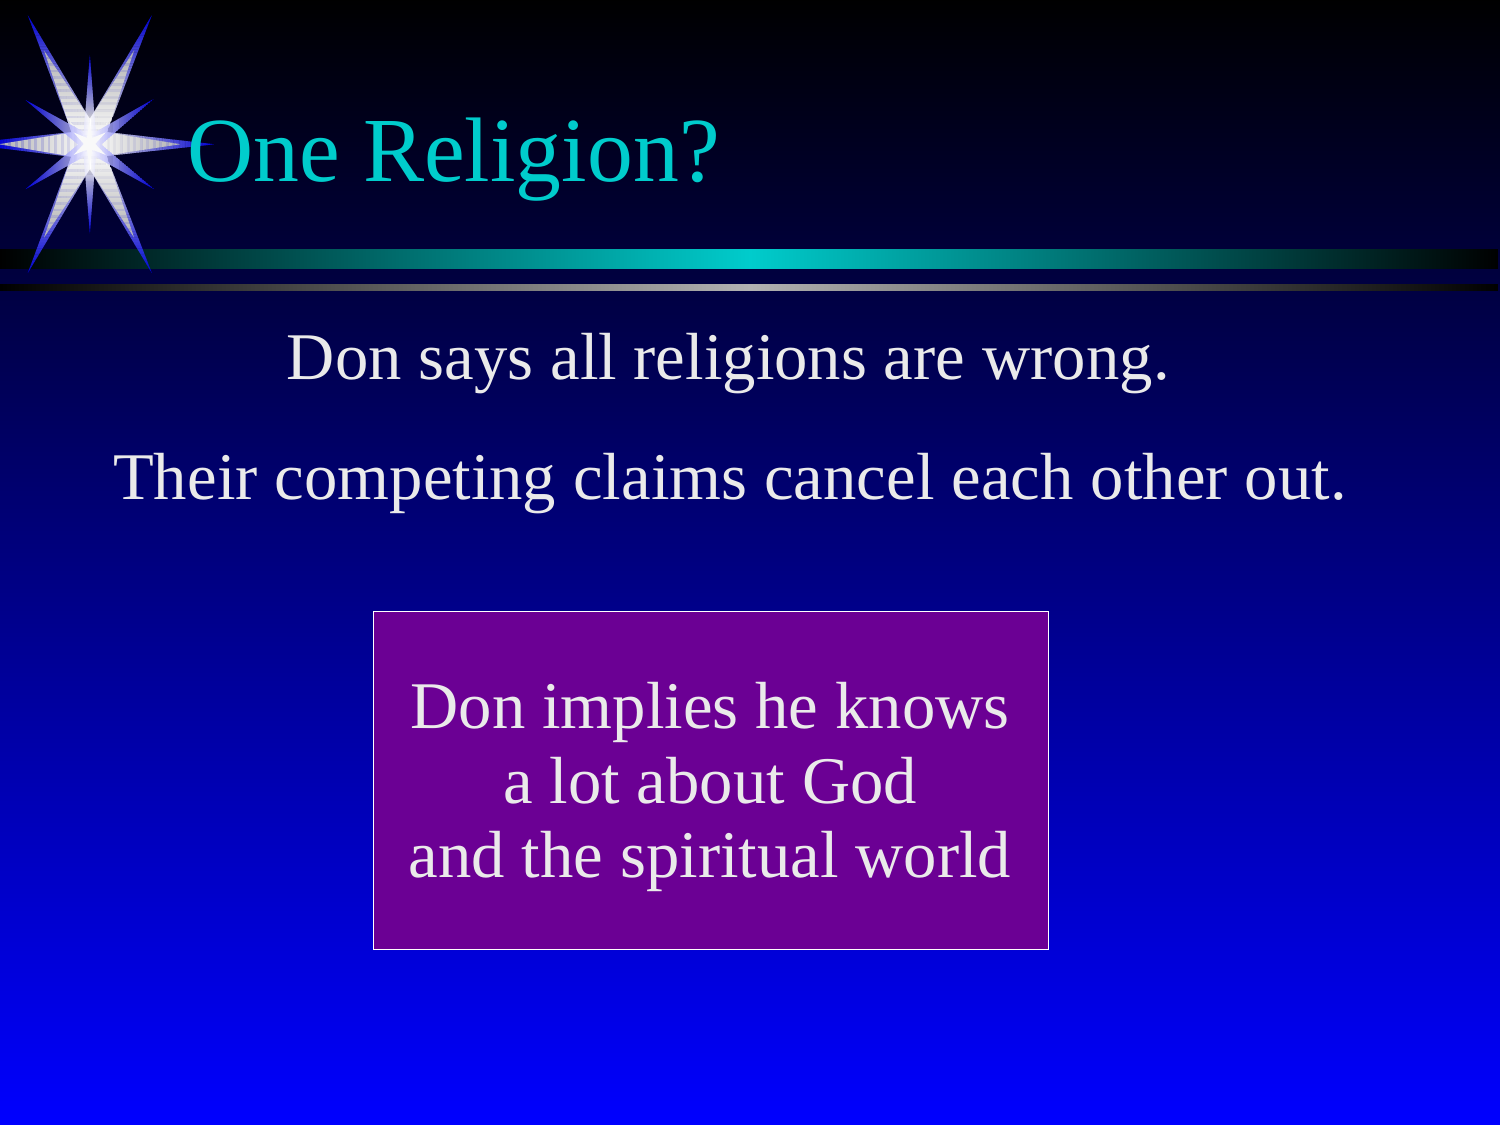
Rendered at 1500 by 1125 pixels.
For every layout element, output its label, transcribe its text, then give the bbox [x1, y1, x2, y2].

text_box Don says all religions are wrong. [185, 312, 1273, 413]
text_box Their competing claims cancel each other out. [37, 432, 1426, 533]
text_box Don implies he knows a lot about God and the spiritual world [373, 611, 1049, 950]
title One Religion? [187, 56, 1463, 244]
